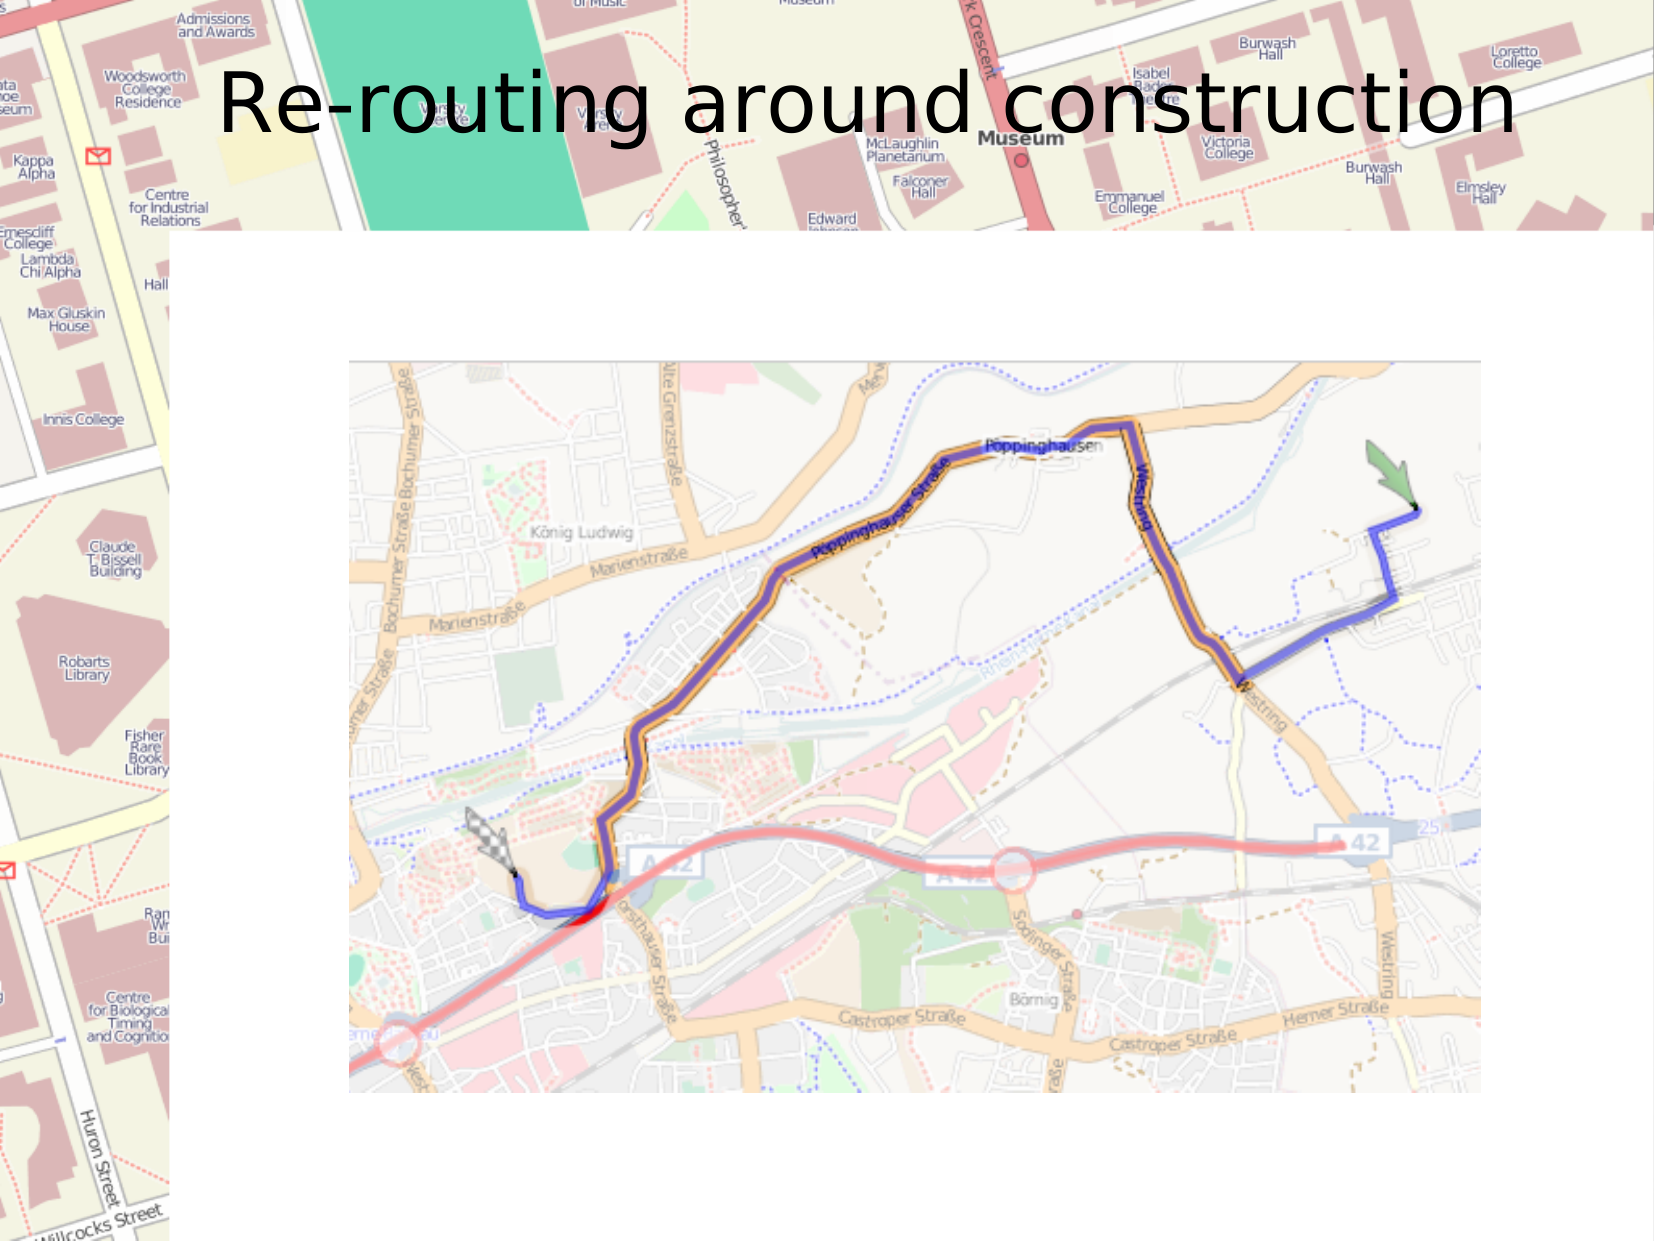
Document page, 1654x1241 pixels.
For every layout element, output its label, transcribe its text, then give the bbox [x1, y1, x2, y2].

title Re-routing around construction [124, 0, 1613, 208]
picture [0, 0, 1654, 1241]
